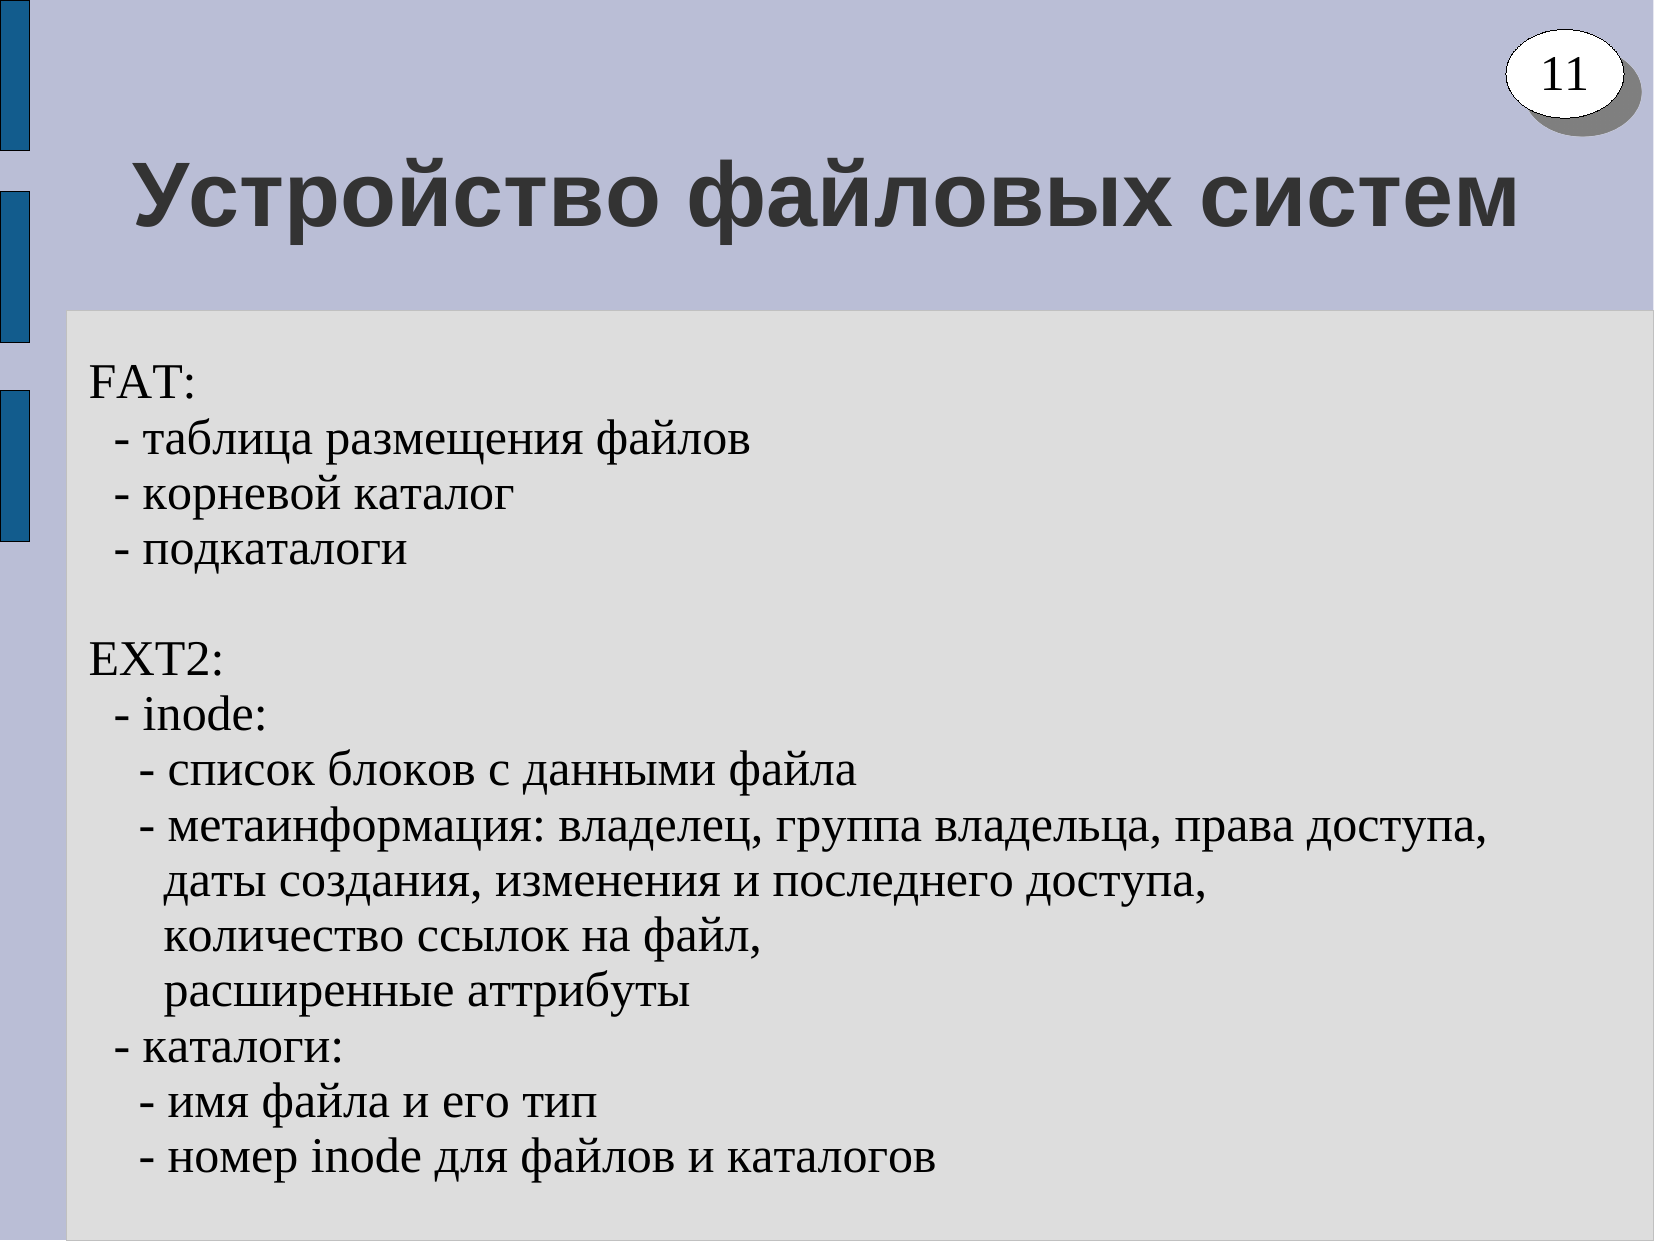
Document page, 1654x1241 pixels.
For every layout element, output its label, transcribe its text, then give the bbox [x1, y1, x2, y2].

text_box FAT: - таблица размещения файлов - корневой каталог - подкаталоги EXT2: - inode: - список блоков с данными файла - метаинформация: владелец, группа владельца, права доступа, даты создания, изменения и последнего доступа, количество ссылок на файл, расширенные аттрибуты - каталоги: - имя файла и его тип - номер inode для файлов и каталогов [88, 354, 1595, 1239]
text_box 11 [1505, 29, 1625, 119]
title Устройство файловых систем [121, 91, 1534, 299]
